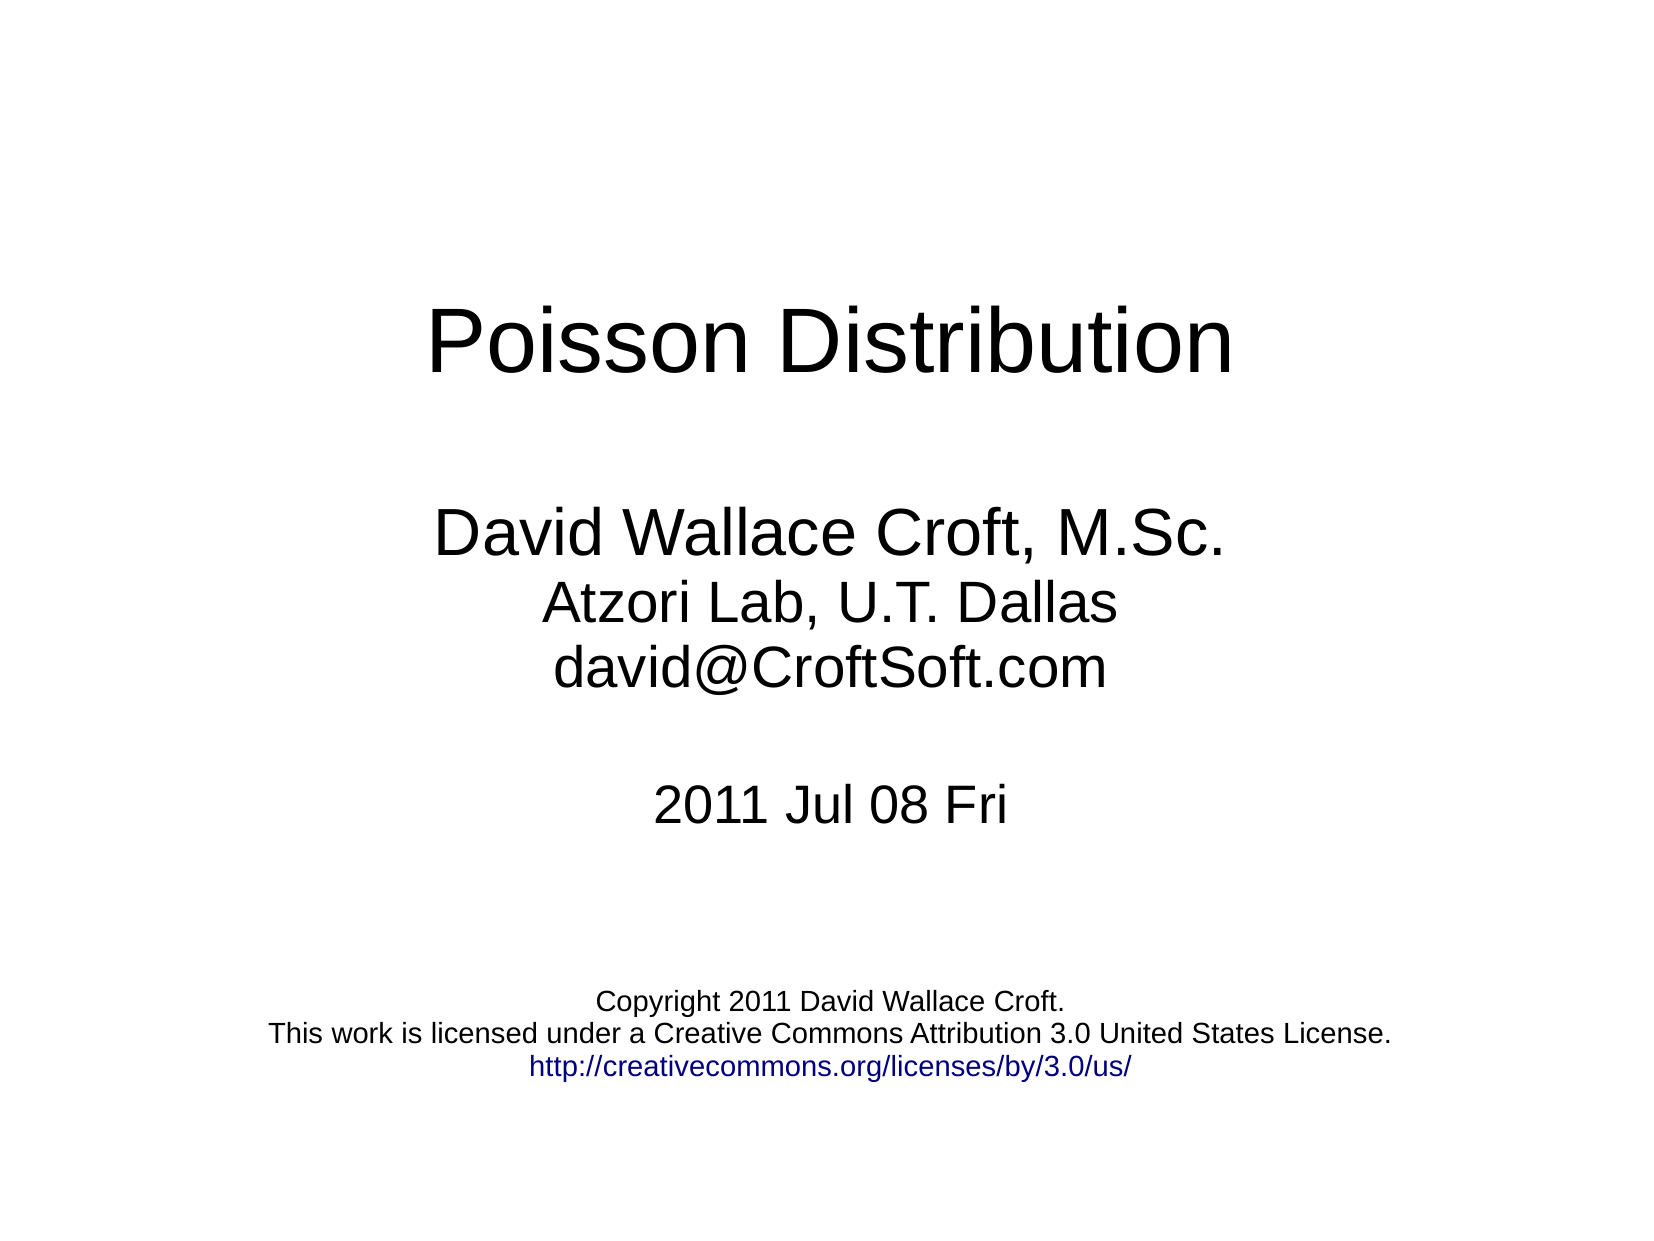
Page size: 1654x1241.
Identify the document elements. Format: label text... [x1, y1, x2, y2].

subtitle Poisson Distribution David Wallace Croft, M.Sc. Atzori Lab, U.T. Dallas david@CroftSoft.com 2011 Jul 08 Fri Copyright 2011 David Wallace Croft. This work is licensed under a Creative Commons Attribution 3.0 United States License. http://creativecommons.org/licenses/by/3.0/us/ [86, 70, 1576, 1201]
